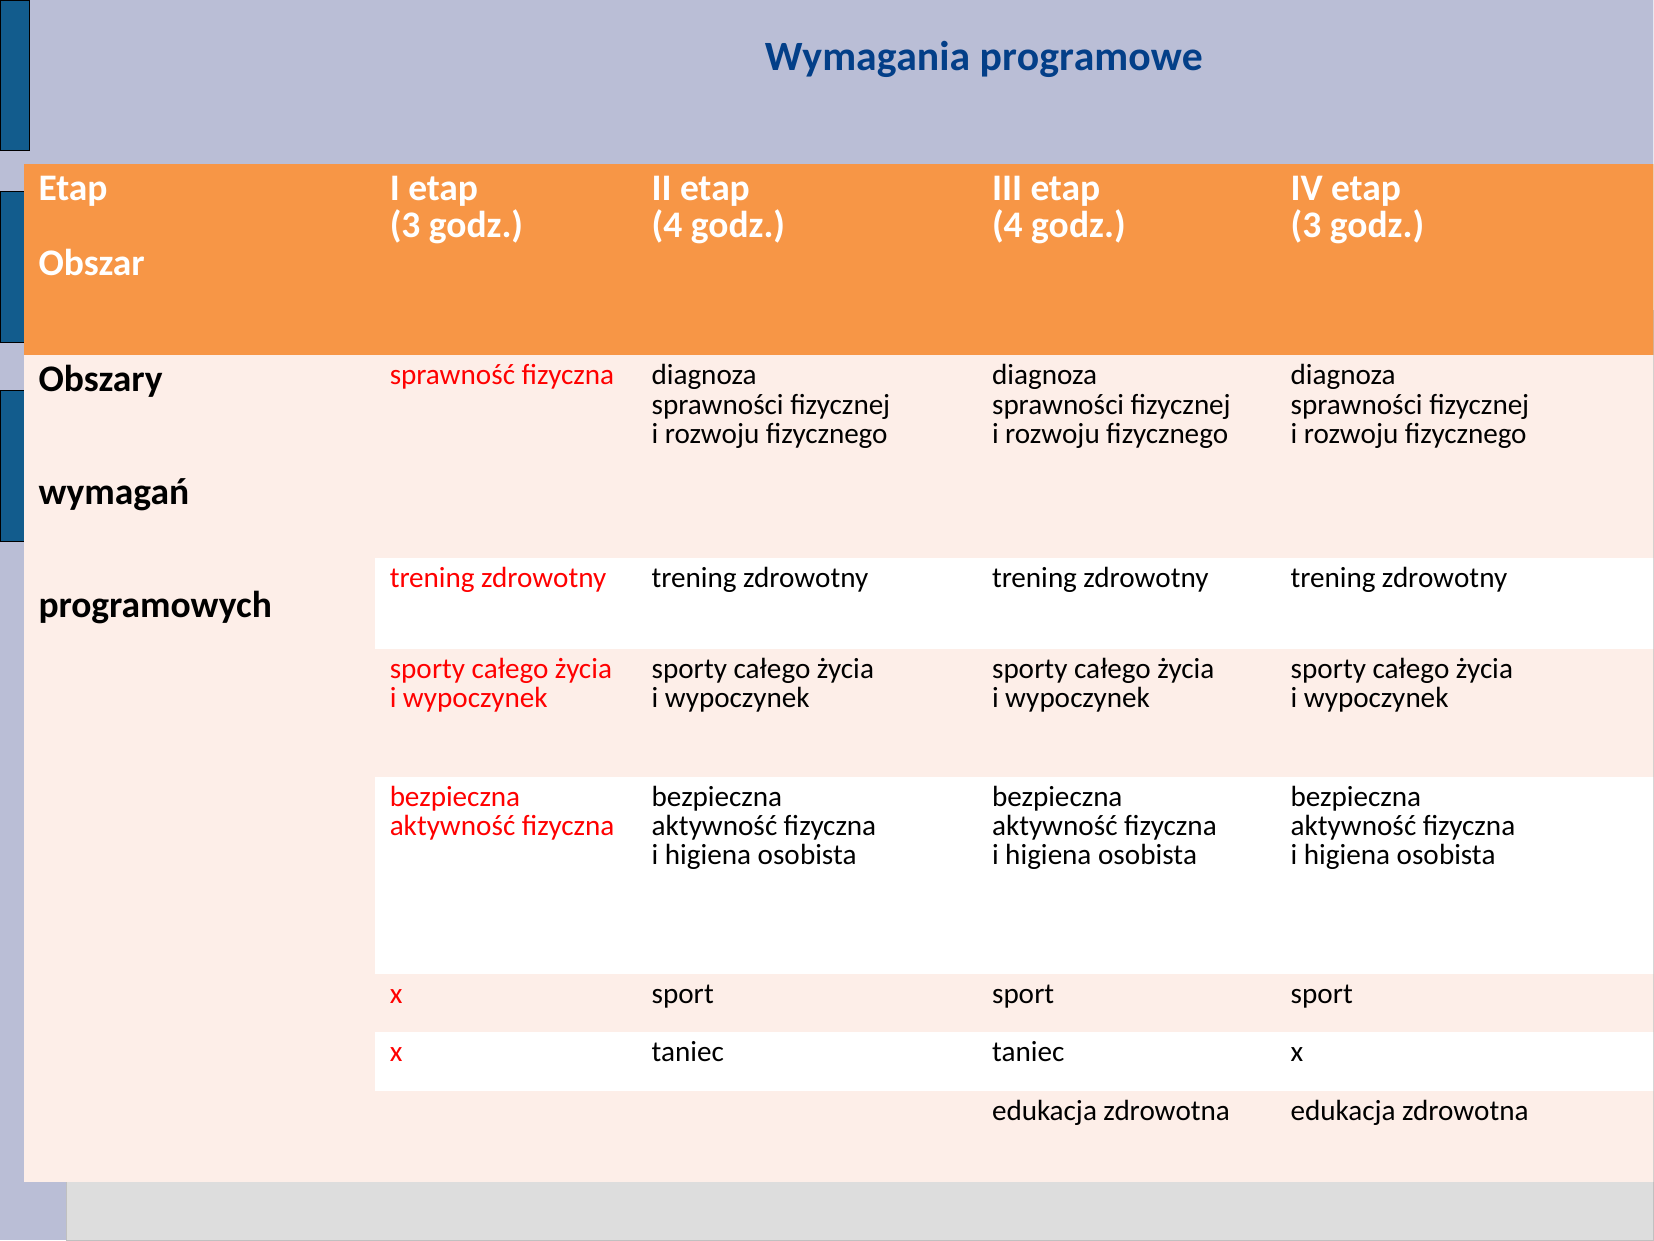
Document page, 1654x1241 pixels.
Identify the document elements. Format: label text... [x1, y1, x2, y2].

title Wymagania programowe [397, 21, 1571, 139]
table_cell diagnoza sprawności fizycznej i rozwoju fizycznego [1276, 355, 1654, 558]
table_cell sprawność fizyczna [375, 355, 637, 558]
table_header Etap Obszar [24, 164, 375, 355]
table_cell [375, 1091, 637, 1182]
table_cell x [375, 974, 637, 1032]
table_cell taniec [977, 1032, 1276, 1091]
table_cell edukacja zdrowotna [1276, 1091, 1654, 1182]
table_cell trening zdrowotny [375, 558, 637, 649]
table_cell sporty całego życia i wypoczynek [375, 649, 637, 777]
table_cell sport [637, 974, 977, 1032]
table_cell bezpieczna aktywność fizyczna i higiena osobista [637, 777, 977, 974]
table_cell sport [977, 974, 1276, 1032]
table_cell sporty całego życia i wypoczynek [1276, 649, 1654, 777]
table_cell sporty całego życia i wypoczynek [977, 649, 1276, 777]
table_cell trening zdrowotny [977, 558, 1276, 649]
table_cell bezpieczna aktywność fizyczna i higiena osobista [1276, 777, 1654, 974]
table_cell x [375, 1032, 637, 1091]
table_cell trening zdrowotny [637, 558, 977, 649]
table_cell diagnoza sprawności fizycznej i rozwoju fizycznego [637, 355, 977, 558]
table_cell diagnoza sprawności fizycznej i rozwoju fizycznego [977, 355, 1276, 558]
table_cell sporty całego życia i wypoczynek [637, 649, 977, 777]
table_header I etap (3 godz.) [375, 164, 637, 355]
table_cell bezpieczna aktywność fizyczna i higiena osobista [977, 777, 1276, 974]
table_cell Obszary wymagań programowych [24, 355, 375, 1182]
table_cell x [1276, 1032, 1654, 1091]
table_header III etap (4 godz.) [977, 164, 1276, 355]
table_cell taniec [637, 1032, 977, 1091]
table_cell edukacja zdrowotna [977, 1091, 1276, 1182]
table_header II etap (4 godz.) [637, 164, 977, 355]
table_header IV etap (3 godz.) [1276, 164, 1654, 355]
table_cell trening zdrowotny [1276, 558, 1654, 649]
table_cell sport [1276, 974, 1654, 1032]
table_cell [637, 1091, 977, 1182]
table_cell bezpieczna aktywność fizyczna [375, 777, 637, 974]
